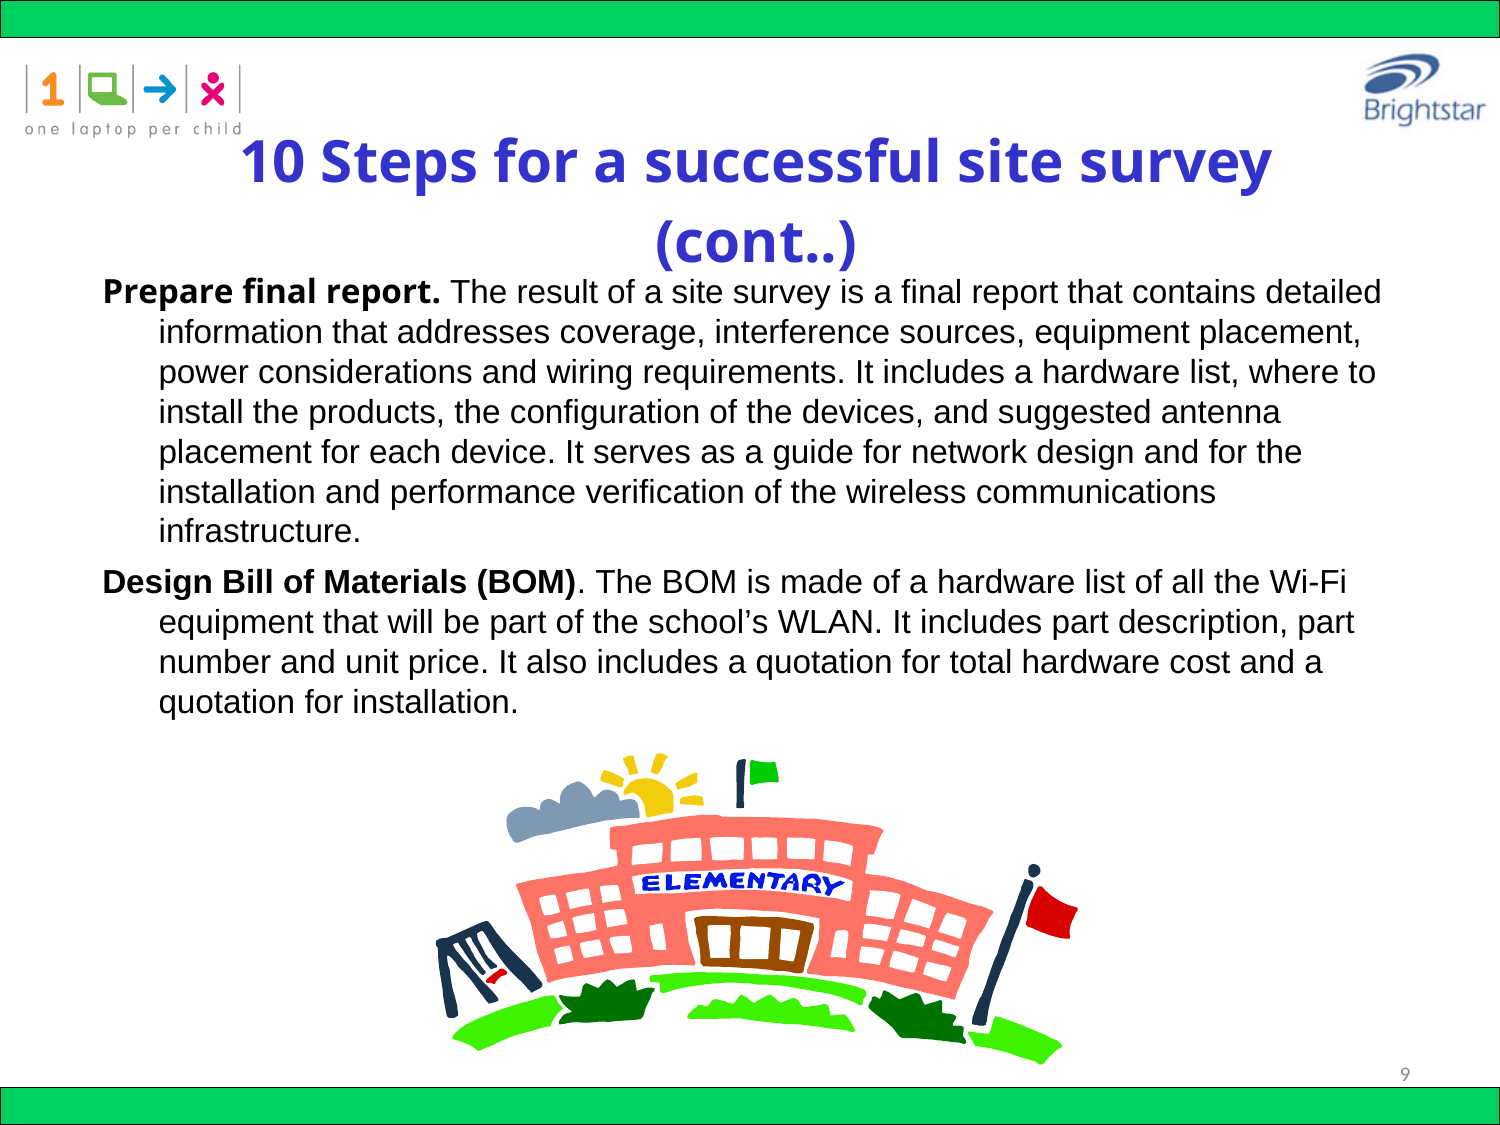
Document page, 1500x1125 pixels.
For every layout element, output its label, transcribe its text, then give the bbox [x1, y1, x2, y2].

picture [1360, 49, 1500, 138]
picture [12, 49, 250, 143]
title 10 Steps for a successful site survey (cont..) [125, 137, 1388, 263]
text_box Prepare final report. The result of a site survey is a final report that contains detailed information that addresses coverage, interference sources, equipment placement, power considerations and wiring requirements. It includes a hardware list, where to install the products, the configuration of the devices, and suggested antenna placement for each device. It serves as a guide for network design and for the installation and performance verification of the wireless communications infrastructure. Design Bill of Materials (BOM). The BOM is made of a hardware list of all the Wi-Fi equipment that will be part of the school’s WLAN. It includes part description, part number and unit price. It also includes a quotation for total hardware cost and a quotation for installation. [87, 262, 1413, 726]
picture [425, 743, 1088, 1075]
text_box <number> [1074, 1042, 1426, 1103]
